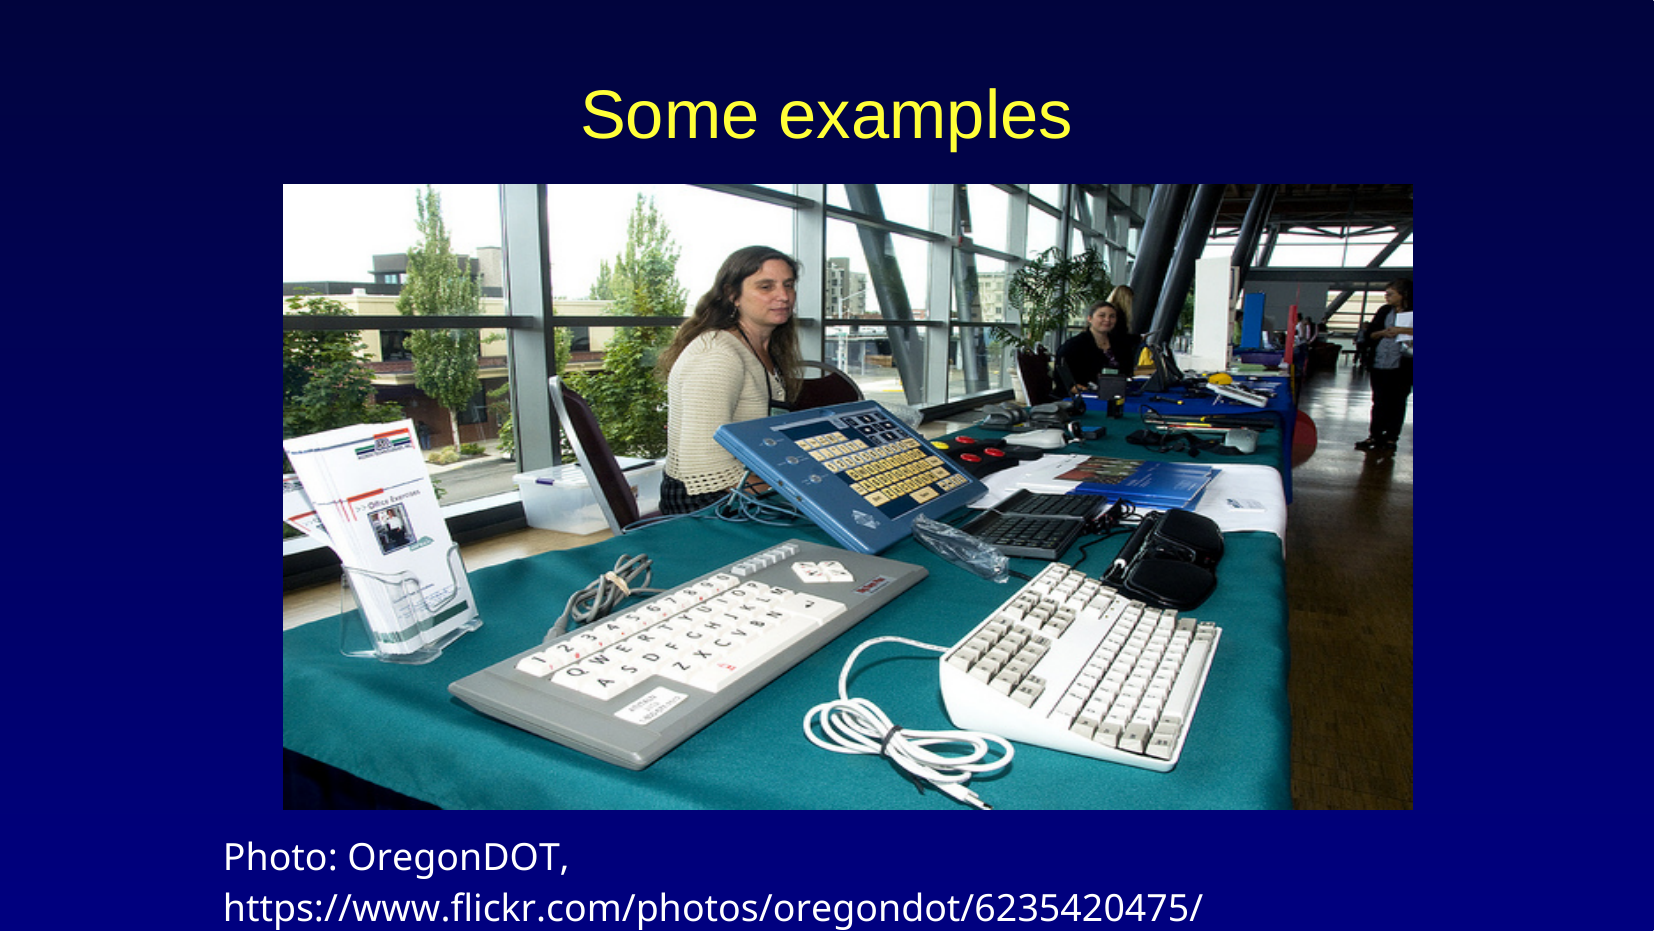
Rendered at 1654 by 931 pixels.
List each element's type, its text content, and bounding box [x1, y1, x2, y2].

title Some examples [82, 37, 1571, 193]
picture [283, 184, 1413, 810]
text_box Photo: OregonDOT, https://www.flickr.com/photos/oregondot/6235420475/ [222, 830, 1508, 931]
